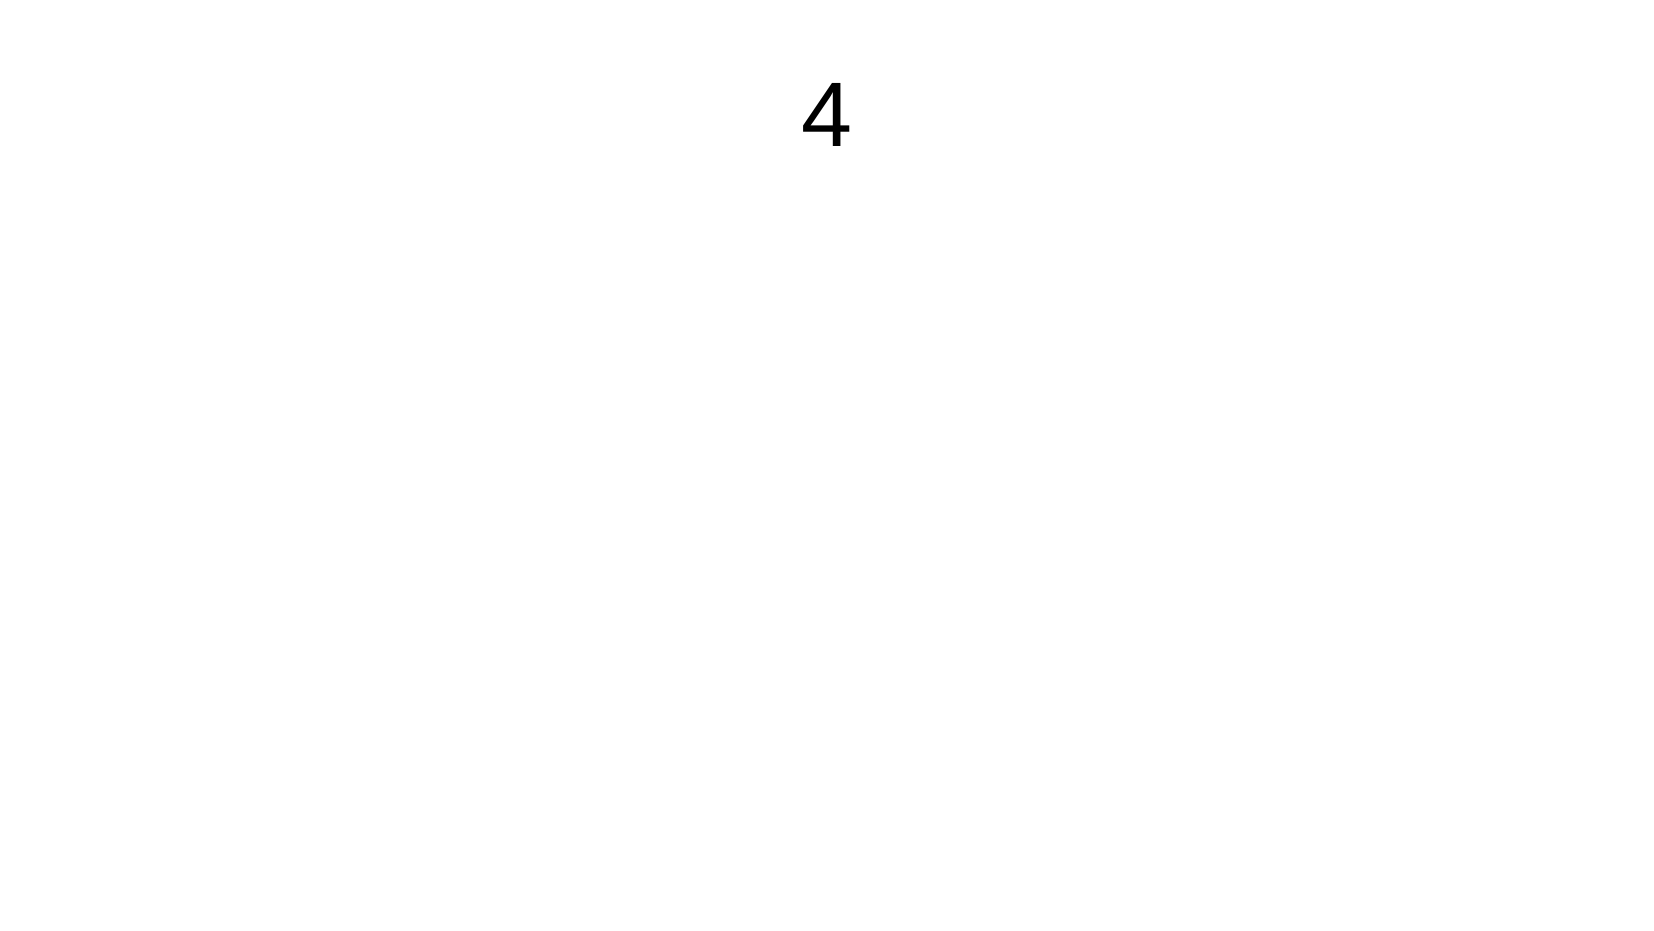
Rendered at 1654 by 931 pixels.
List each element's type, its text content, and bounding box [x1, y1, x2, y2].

title 4 [82, 37, 1571, 193]
